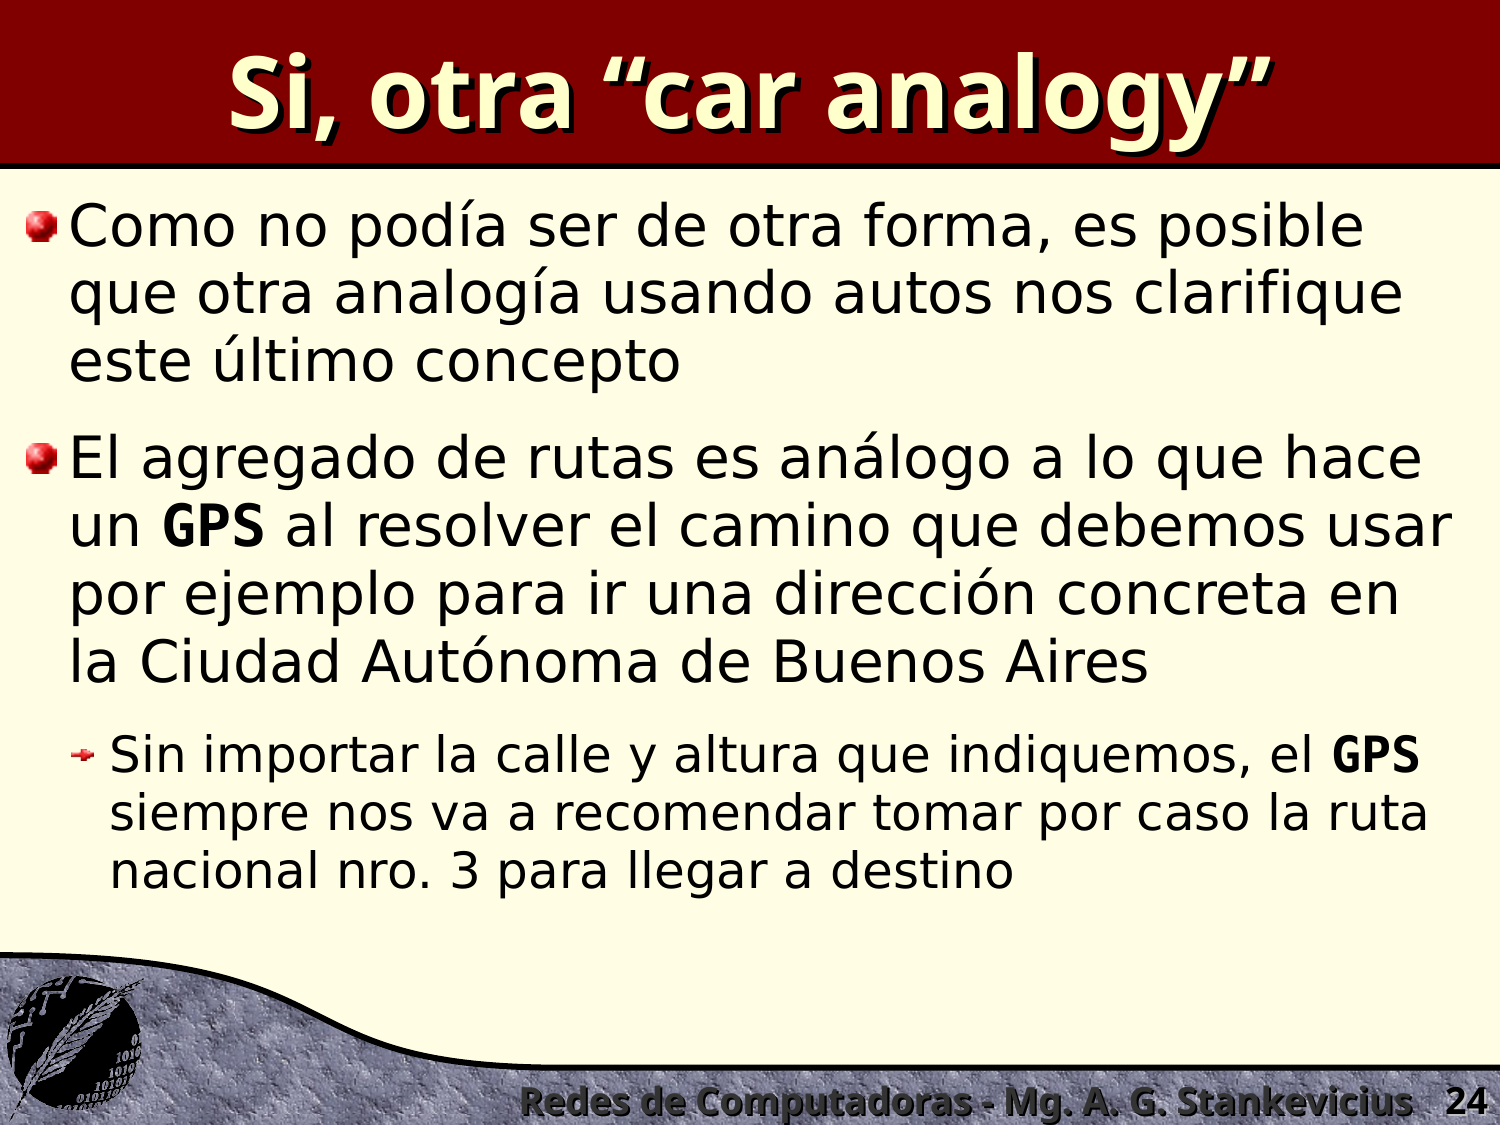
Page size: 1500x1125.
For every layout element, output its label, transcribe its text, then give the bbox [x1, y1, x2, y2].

list Como no podía ser de otra forma, es posible que otra analogía usando autos nos clarifique este último concepto El agregado de rutas es análogo a lo que hace un GPS al resolver el camino que debemos usar por ejemplo para ir una dirección concreta en la Ciudad Autónoma de Buenos Aires Sin importar la calle y altura que indiquemos, el GPS siempre nos va a recomendar tomar por caso la ruta nacional nro. 3 para llegar a destino [11, 192, 1486, 921]
picture [0, 959, 1500, 1125]
picture [790, 1100, 795, 1110]
title Si, otra “car analogy” [15, 5, 1485, 160]
picture [1047, 1100, 1054, 1110]
